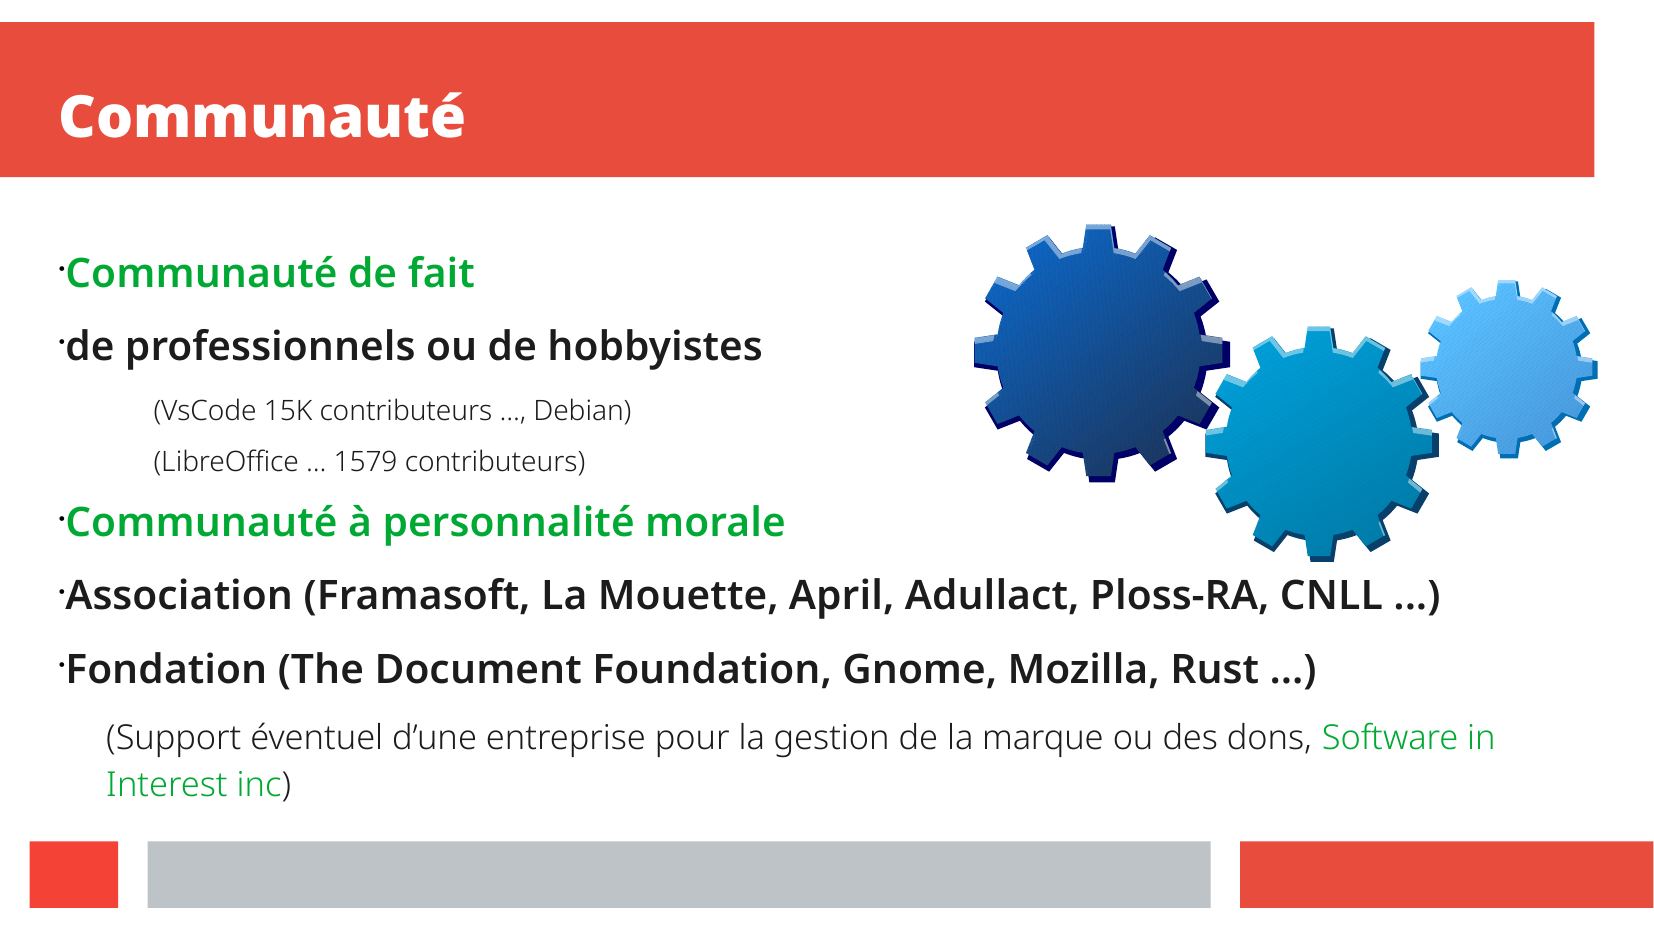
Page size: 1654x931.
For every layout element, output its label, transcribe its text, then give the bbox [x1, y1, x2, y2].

list Communauté de fait de professionnels ou de hobbyistes (VsCode 15K contributeurs ..., Debian) (LibreOffice ... 1579 contributeurs) Communauté à personnalité morale Association (Framasoft, La Mouette, April, Adullact, Ploss-RA, CNLL ...) Fondation (The Document Foundation, Gnome, Mozilla, Rust ...) (Support éventuel d’une entreprise pour la gestion de la marque ou des dons, Software in Interest inc) [59, 243, 1565, 820]
title Communauté [59, 44, 1595, 156]
picture [944, 212, 1618, 579]
